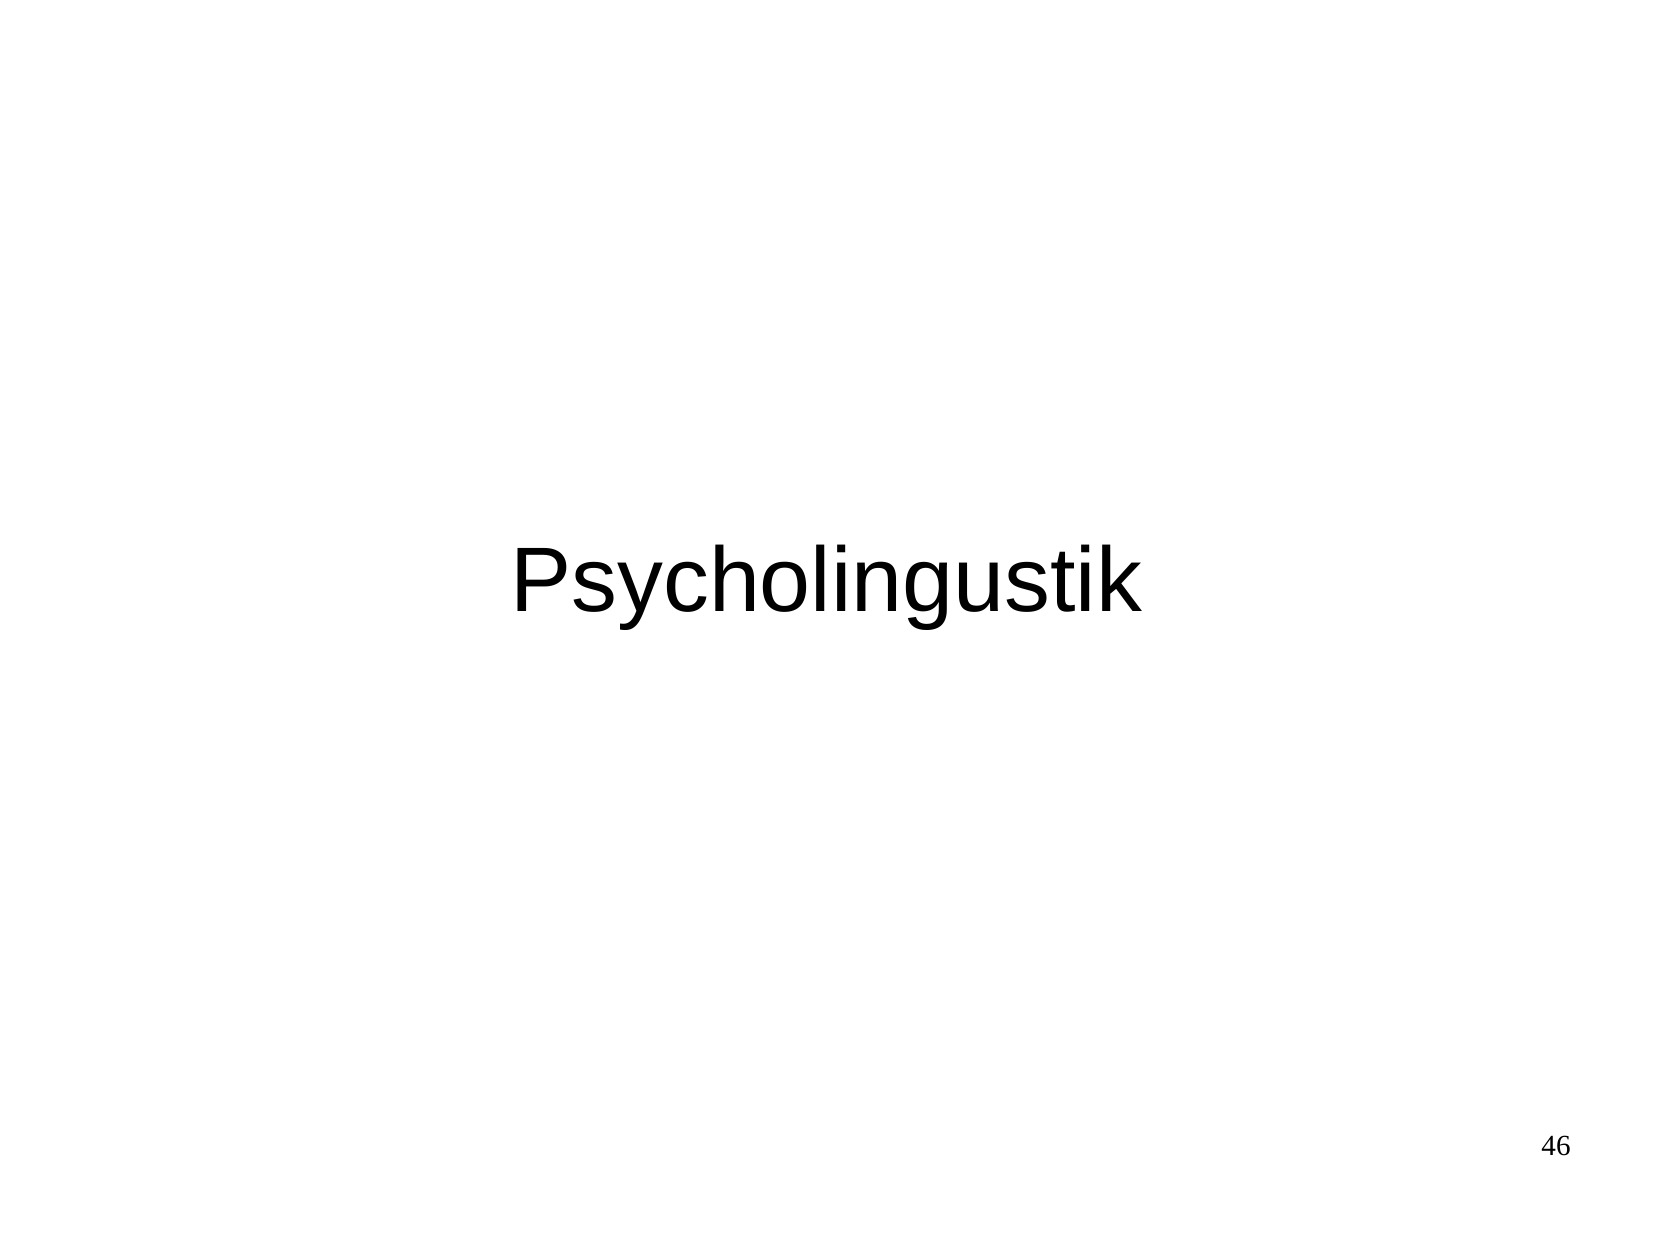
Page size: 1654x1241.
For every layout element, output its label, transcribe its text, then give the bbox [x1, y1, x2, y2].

subtitle Psycholingustik [82, 59, 1571, 1102]
